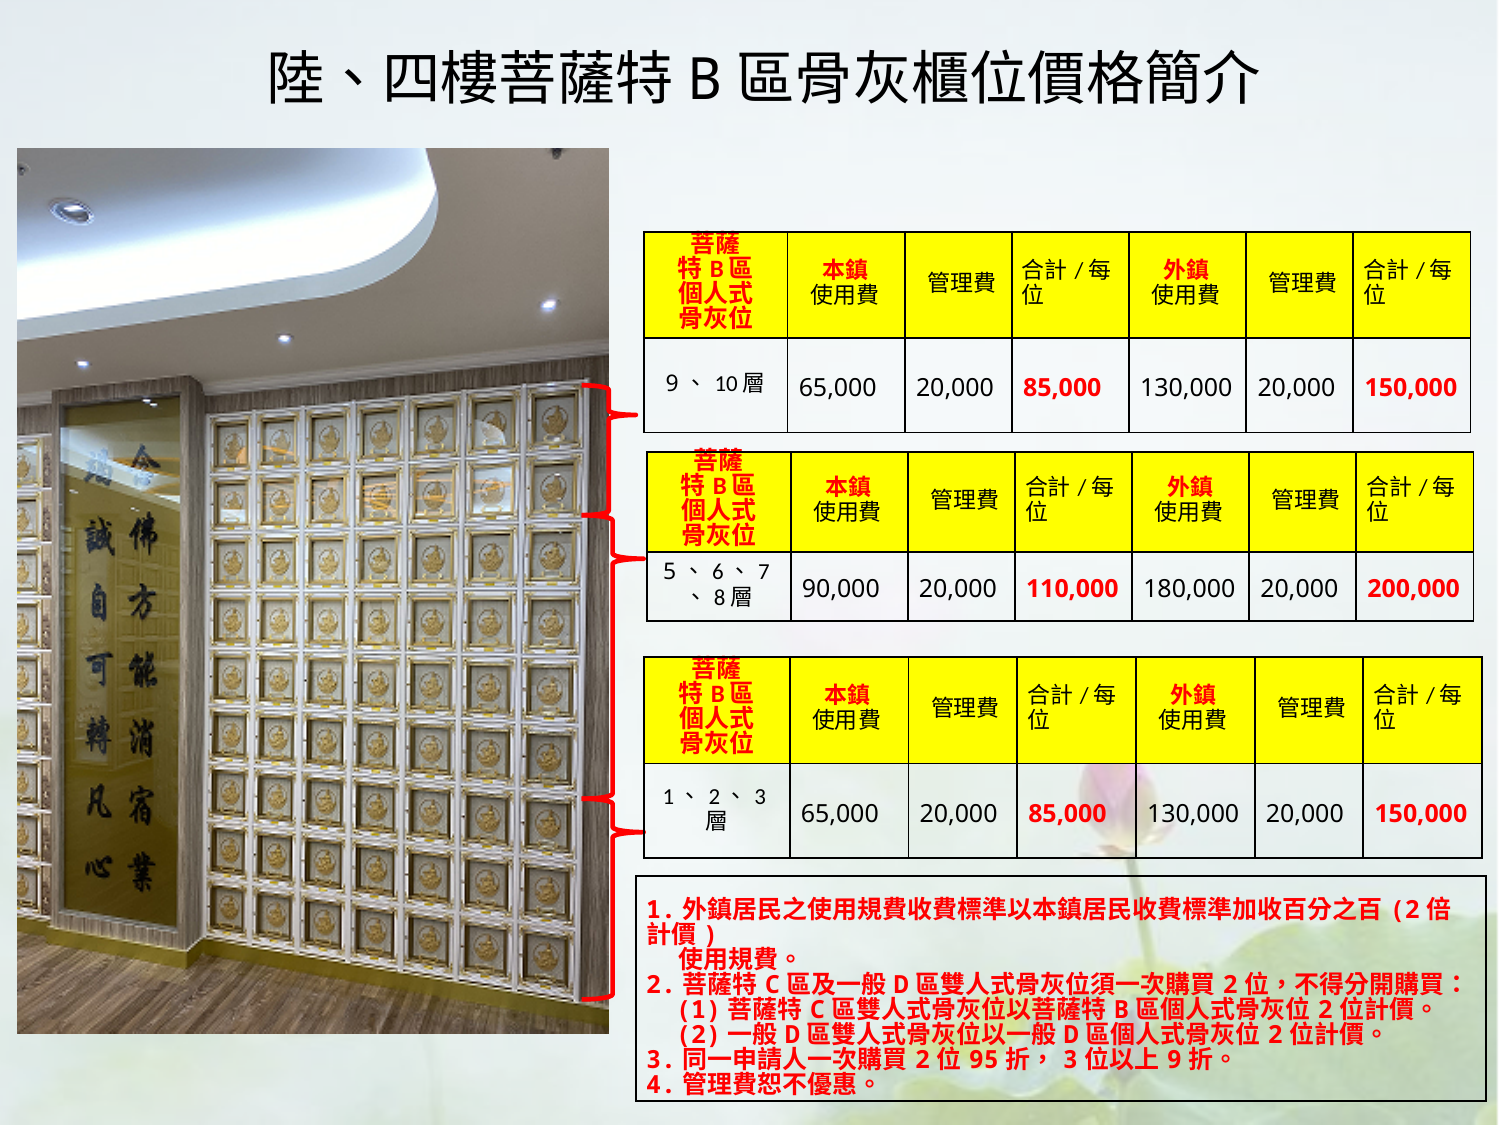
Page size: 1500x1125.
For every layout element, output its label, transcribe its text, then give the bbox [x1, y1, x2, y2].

table_cell 180,000 [1133, 553, 1248, 620]
table_cell 130,000 [1130, 339, 1245, 432]
table_cell 20,000 [909, 553, 1014, 620]
table_header 1.外鎮居民之使用規費收費標準以本鎮居民收費標準加收百分之百(2倍計價) 使用規費。 2.菩薩特C區及一般D區雙人式骨灰位須一次購買2位，不得分開購買： (1)菩薩特C區雙人式骨灰位以菩薩特B區個人式骨灰位2位計價。 (2)一般D區雙人式骨灰位以一般D區個人式骨灰位2位計價。 3.同一申請人一次購買2位95折，3位以上9折。 4.管理費恕不優惠。 [637, 877, 1485, 1100]
table_header 合計/每位 [1016, 453, 1131, 551]
table_cell 130,000 [1137, 764, 1254, 857]
title 陸、四樓菩薩特B區骨灰櫃位價格簡介 [88, 18, 1439, 134]
table_cell 90,000 [792, 553, 907, 620]
table_header 外鎮 使用費 [1130, 233, 1245, 337]
table_cell 65,000 [791, 764, 908, 857]
table_header 管理費 [1247, 233, 1352, 337]
picture [17, 148, 609, 1034]
table_header 管理費 [909, 453, 1014, 551]
table_header 管理費 [1250, 453, 1355, 551]
table_header 菩薩 特B區 個人式 骨灰位 [648, 453, 790, 551]
table_cell 20,000 [909, 764, 1016, 857]
table_header 菩薩 特B區 個人式 骨灰位 [645, 658, 789, 763]
table_cell 200,000 [1357, 553, 1473, 620]
table_cell 150,000 [1364, 764, 1481, 857]
table_cell 20,000 [1256, 764, 1362, 857]
table_header 本鎮 使用費 [788, 233, 904, 337]
table_cell 20,000 [1247, 339, 1352, 432]
table_header 合計/每位 [1013, 233, 1128, 337]
table_header 本鎮 使用費 [791, 658, 908, 763]
table_header 合計/每位 [1354, 233, 1470, 337]
table_header 管理費 [1256, 658, 1362, 763]
table_header 菩薩 特B區 個人式 骨灰位 [645, 233, 787, 337]
table_cell 9、10層 [645, 339, 787, 432]
table_header 外鎮 使用費 [1133, 453, 1248, 551]
table_cell 1、2、3層 [645, 764, 789, 857]
table_cell 20,000 [906, 339, 1011, 432]
table_header 外鎮 使用費 [1137, 658, 1254, 763]
table_header 合計/每位 [1357, 453, 1473, 551]
table_cell 5、6、7、8層 [648, 553, 790, 620]
table_header 管理費 [909, 658, 1016, 763]
table_cell 150,000 [1354, 339, 1470, 432]
table_cell 85,000 [1018, 764, 1135, 857]
table_header 合計/每位 [1364, 658, 1481, 763]
table_cell 85,000 [1013, 339, 1128, 432]
table_header 管理費 [906, 233, 1011, 337]
table_cell 20,000 [1250, 553, 1355, 620]
table_header 合計/每位 [1018, 658, 1135, 763]
table_cell 65,000 [788, 339, 904, 432]
table_header 本鎮 使用費 [792, 453, 907, 551]
table_cell 110,000 [1016, 553, 1131, 620]
